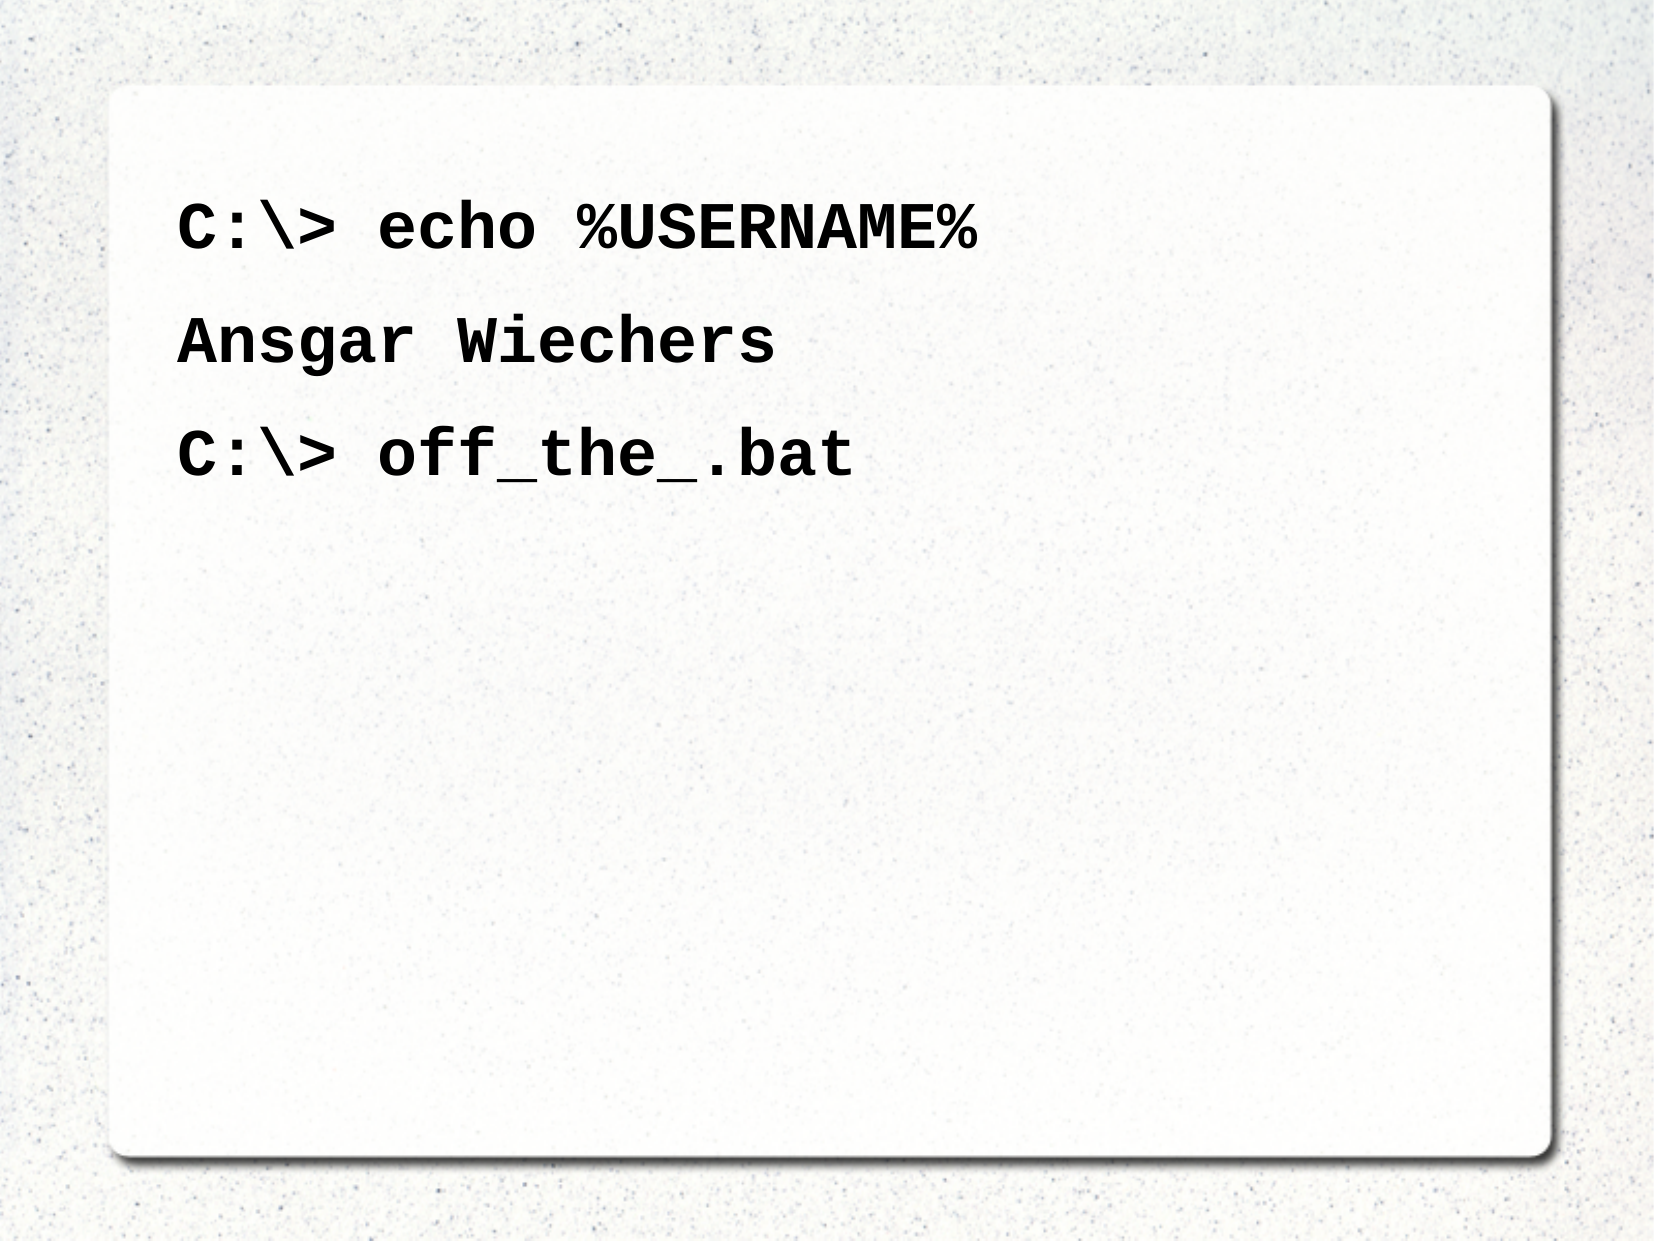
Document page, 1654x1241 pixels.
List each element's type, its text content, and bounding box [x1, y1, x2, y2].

subtitle C:\> echo %USERNAME% Ansgar Wiechers C:\> off_the_.bat [118, 96, 1536, 1211]
picture [0, 0, 1654, 1241]
